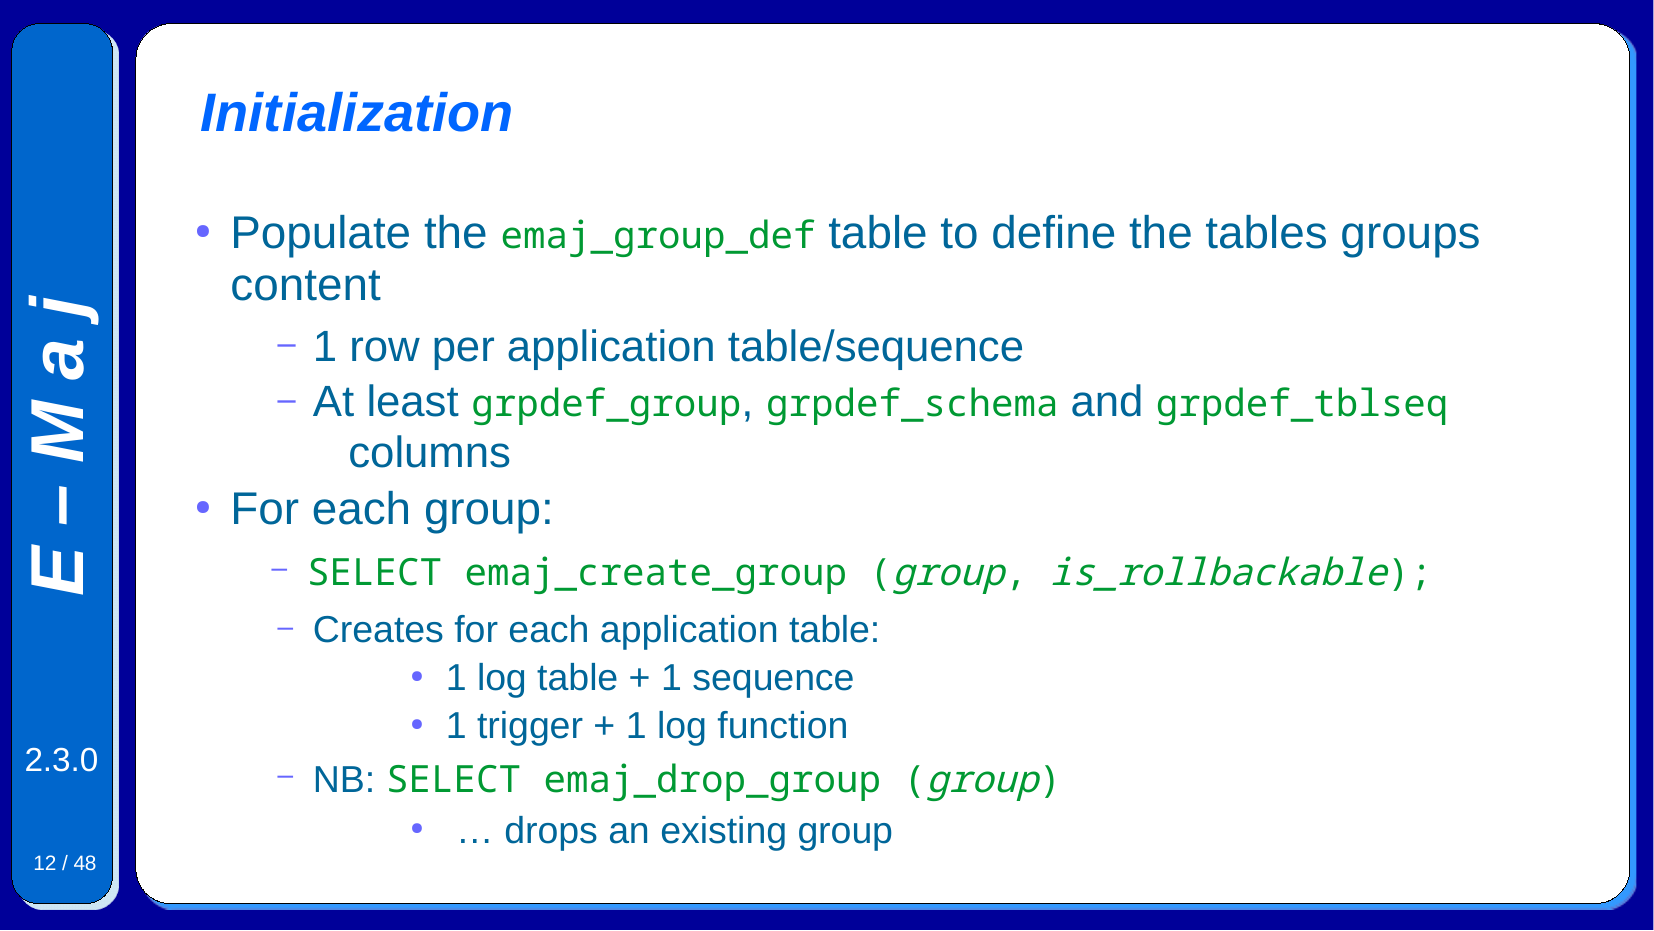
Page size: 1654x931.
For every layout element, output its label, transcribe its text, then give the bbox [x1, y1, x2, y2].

title Initialization [200, 34, 1575, 191]
list Populate the emaj_group_def table to define the tables groups content 1 row per application table/sequence At least grpdef_group, grpdef_schema and grpdef_tblseq columns For each group: SELECT emaj_create_group (group, is_rollbackable); Creates for each application table: 1 log table + 1 sequence 1 trigger + 1 log function NB: SELECT emaj_drop_group (group) … drops an existing group [177, 206, 1587, 846]
